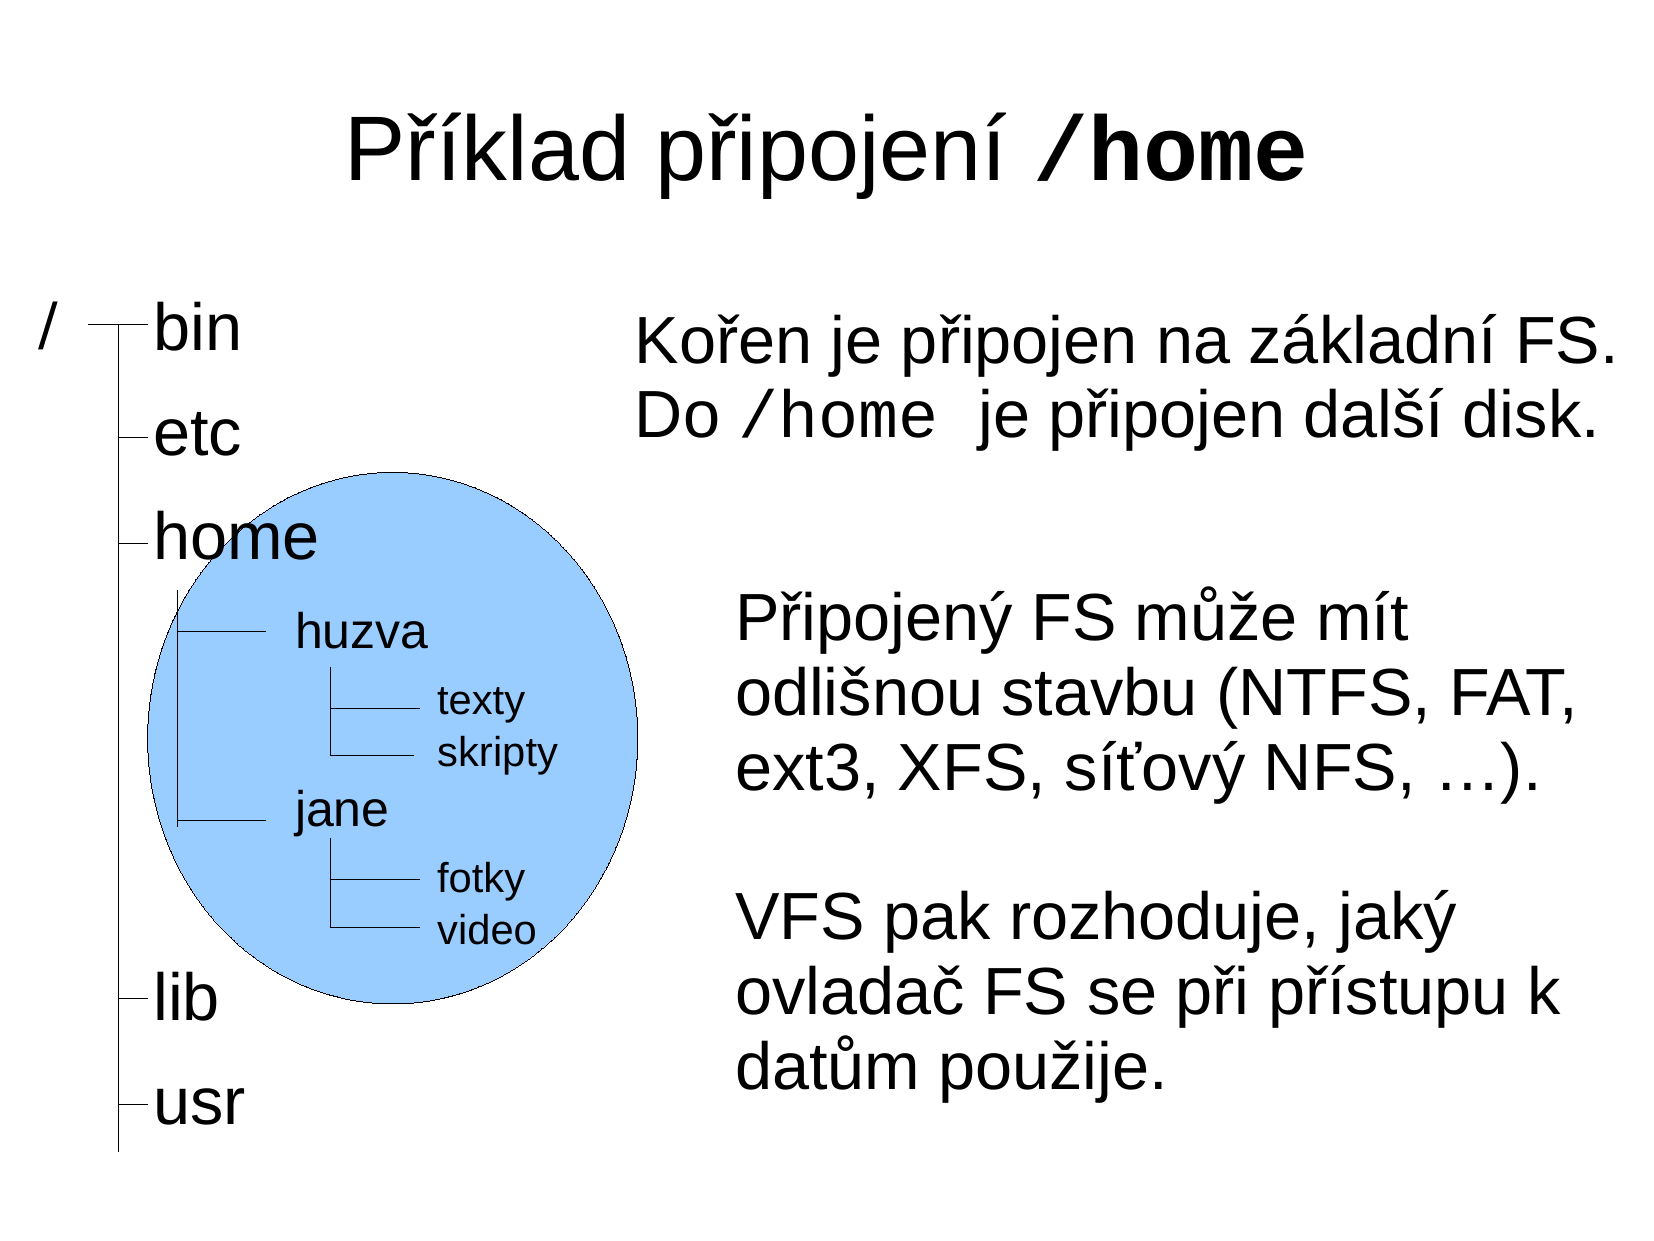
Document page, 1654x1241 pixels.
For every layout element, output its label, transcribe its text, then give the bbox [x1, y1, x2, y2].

list bin etc home huzva texty skripty jane fotky video lib usr [82, 290, 1571, 1140]
title Příklad připojení /home [82, 56, 1571, 250]
text_box / [23, 283, 83, 373]
text_box Připojený FS může mít odlišnou stavbu (NTFS, FAT, ext3, XFS, síťový NFS, …). VFS pak rozhoduje, jaký ovladač FS se při přístupu k datům použije. [720, 572, 1636, 1112]
text_box Kořen je připojen na základní FS. Do /home je připojen další disk. [620, 295, 1635, 466]
